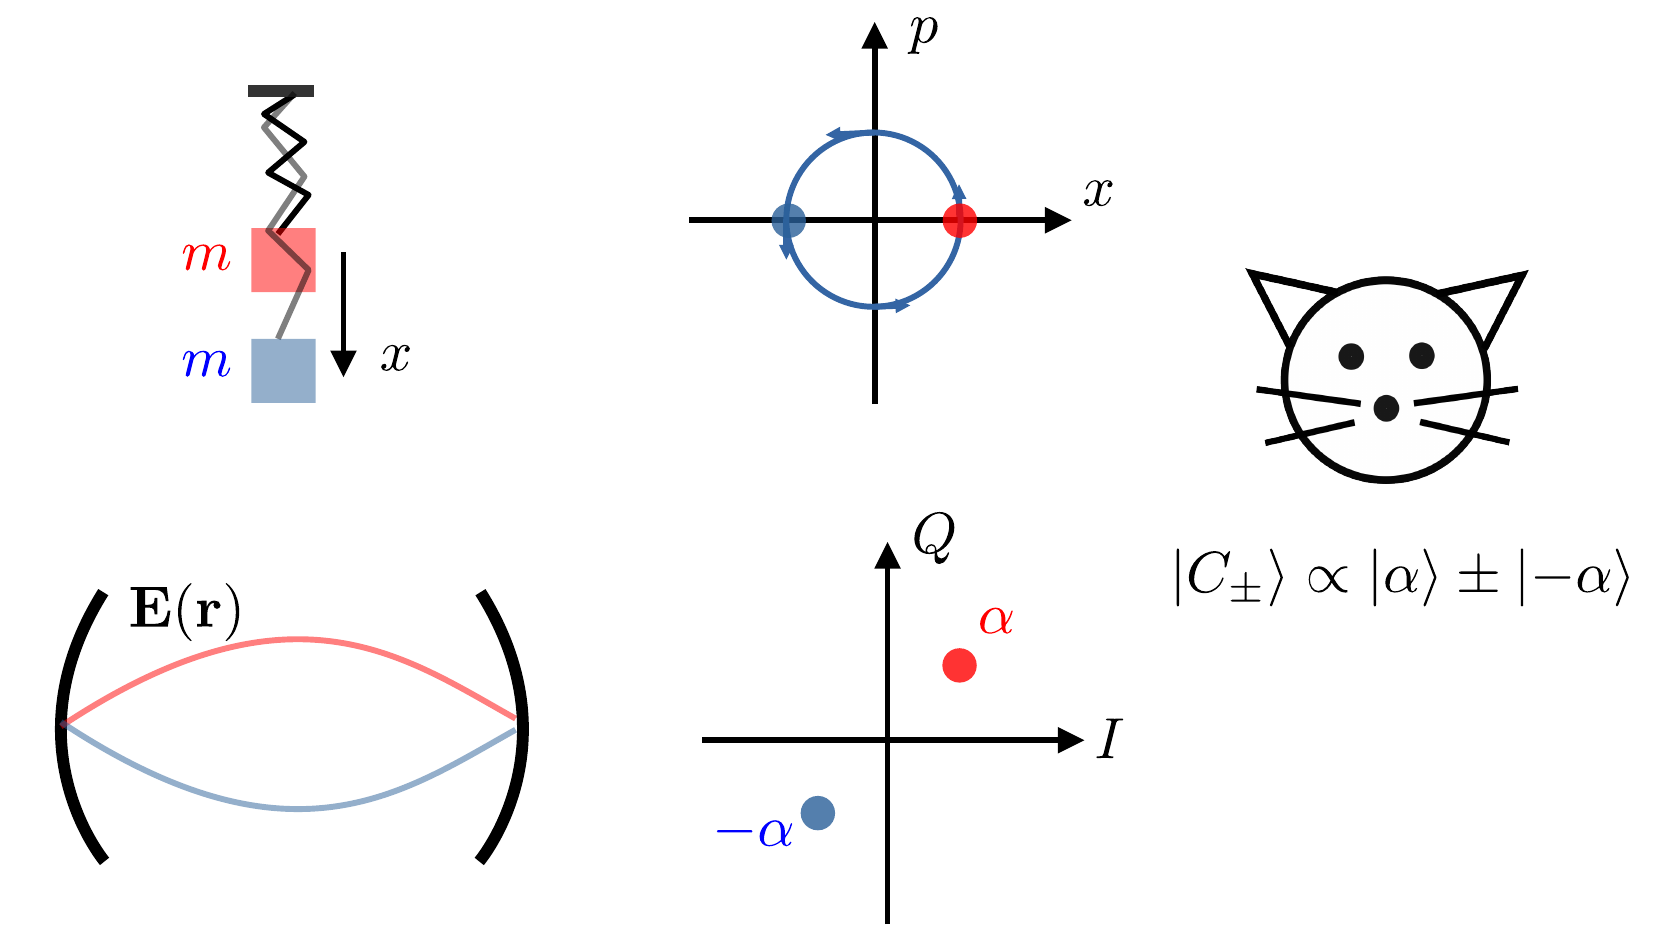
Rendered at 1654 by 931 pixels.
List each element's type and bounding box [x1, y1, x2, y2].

picture [181, 244, 231, 271]
picture [911, 511, 955, 565]
picture [905, 14, 940, 56]
picture [1245, 268, 1529, 484]
picture [712, 820, 793, 847]
text_box [800, 795, 836, 831]
picture [181, 350, 231, 377]
text_box [942, 203, 978, 238]
picture [126, 580, 242, 644]
picture [1167, 546, 1631, 609]
text_box [942, 648, 977, 683]
text_box [771, 203, 806, 238]
picture [379, 344, 410, 371]
text_box [251, 338, 316, 403]
picture [1094, 718, 1124, 759]
text_box [251, 228, 316, 293]
picture [977, 607, 1013, 634]
picture [1082, 180, 1113, 207]
